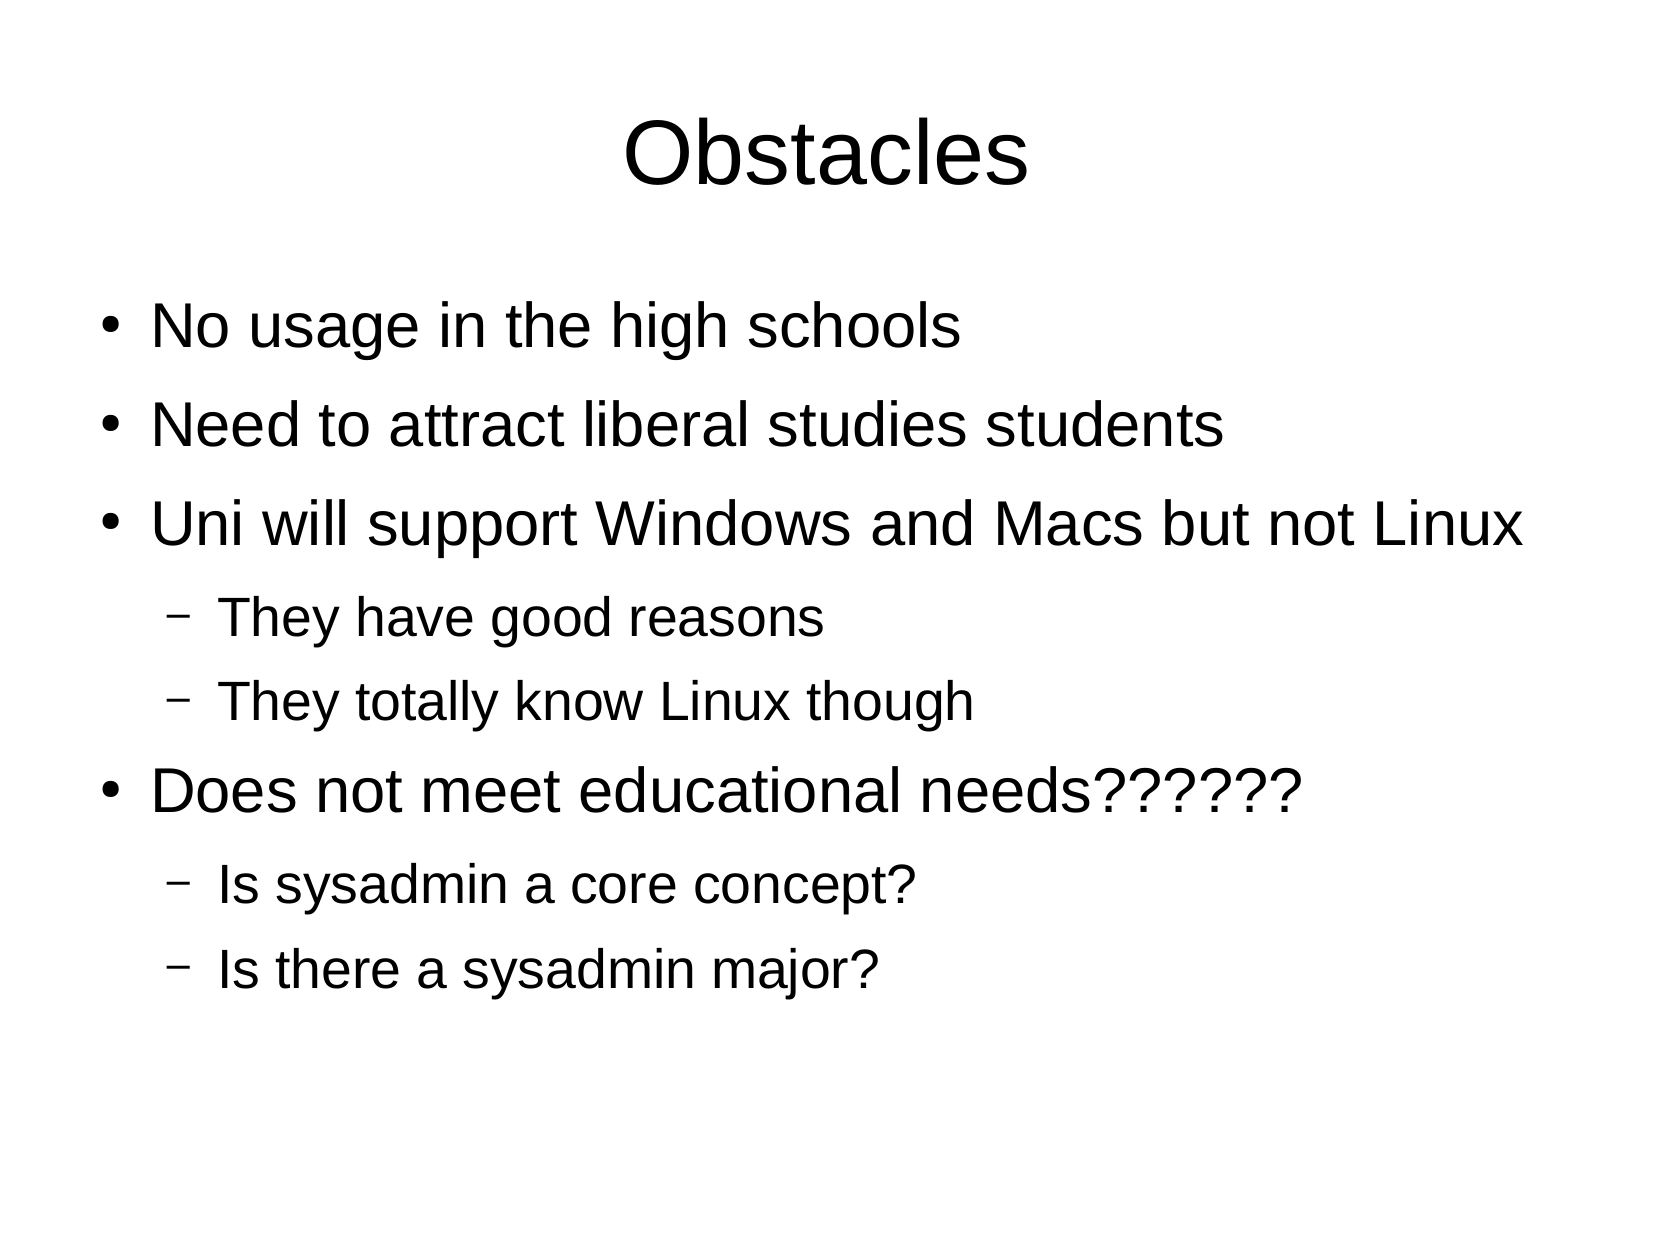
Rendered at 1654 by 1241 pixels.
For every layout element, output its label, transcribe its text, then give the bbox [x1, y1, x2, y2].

list No usage in the high schools Need to attract liberal studies students Uni will support Windows and Macs but not Linux They have good reasons They totally know Linux though Does not meet educational needs?????? Is sysadmin a core concept? Is there a sysadmin major? [82, 290, 1571, 1010]
title Obstacles [82, 49, 1571, 257]
